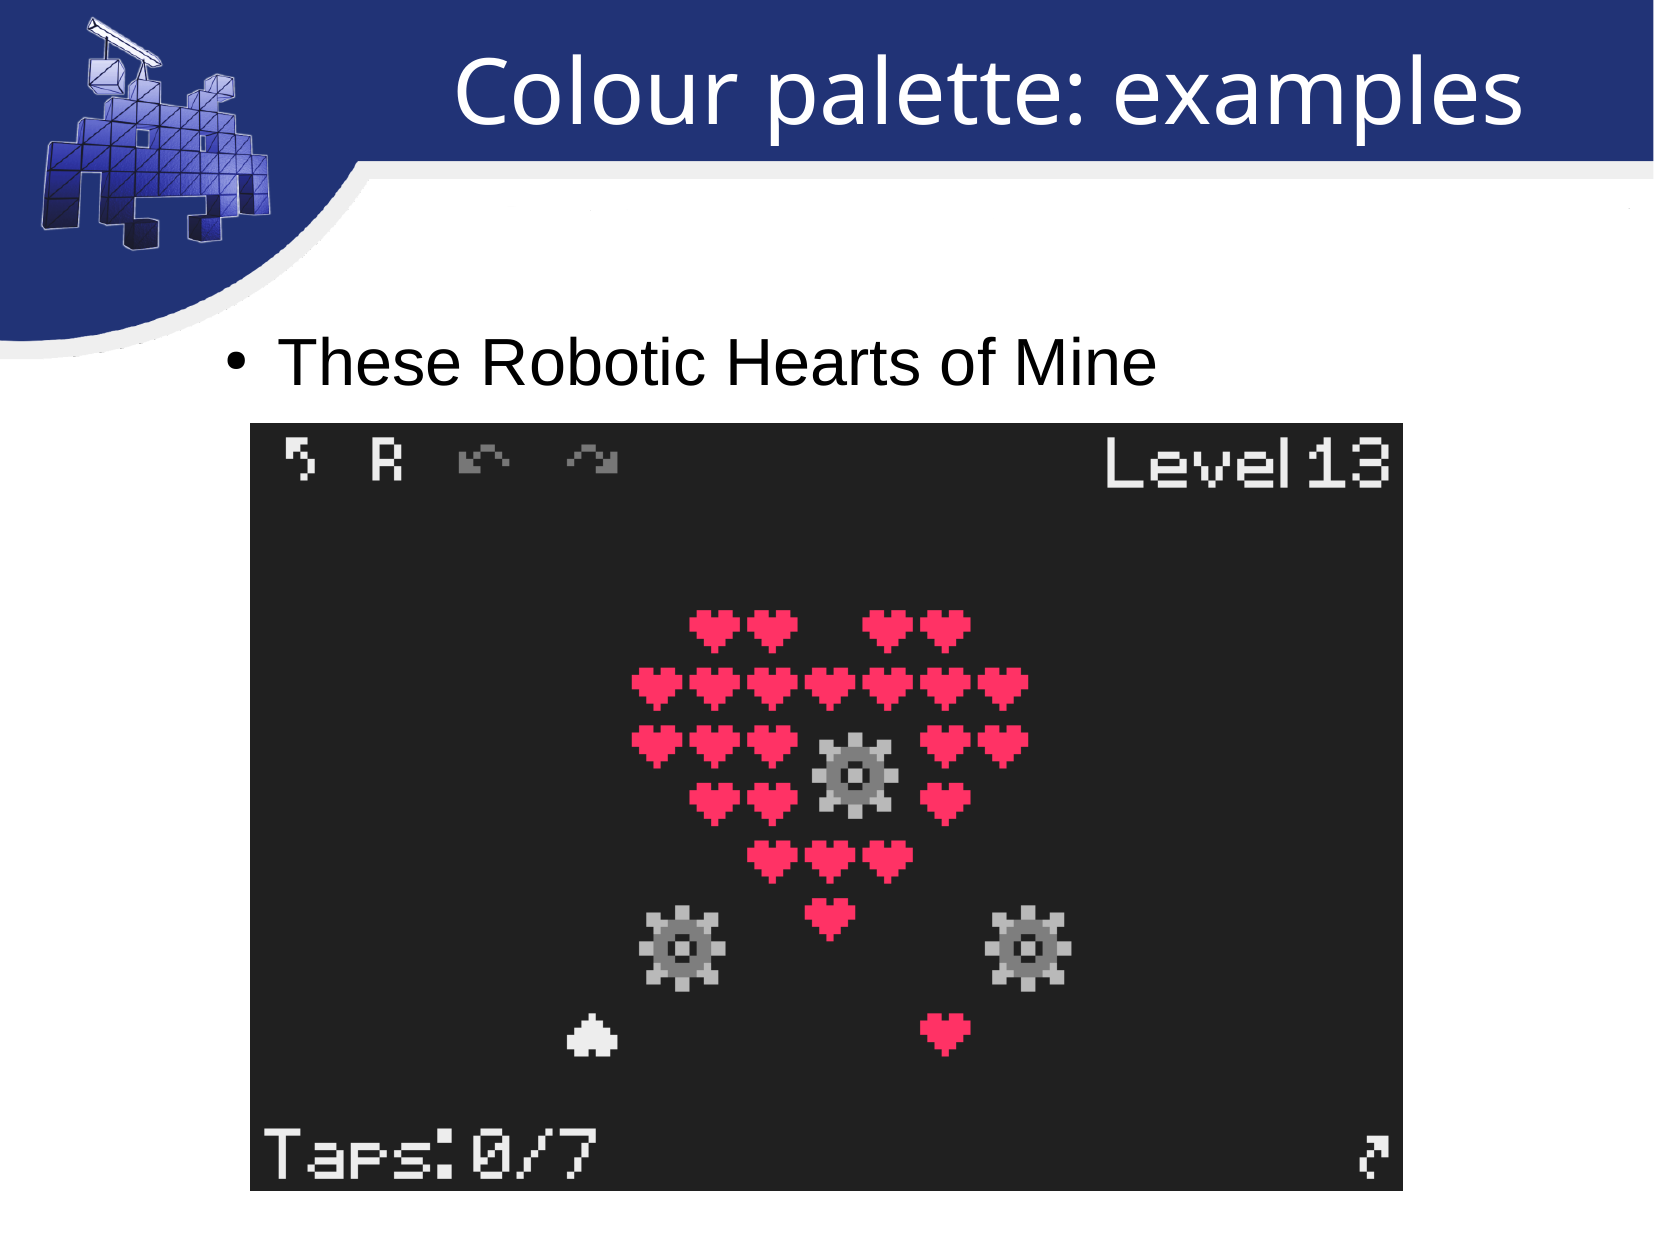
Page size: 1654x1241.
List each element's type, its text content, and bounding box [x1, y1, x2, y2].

picture [250, 423, 1403, 1192]
picture [0, 0, 1654, 443]
title Colour palette: examples [354, 35, 1625, 142]
list These Robotic Hearts of Mine [206, 324, 1595, 1078]
